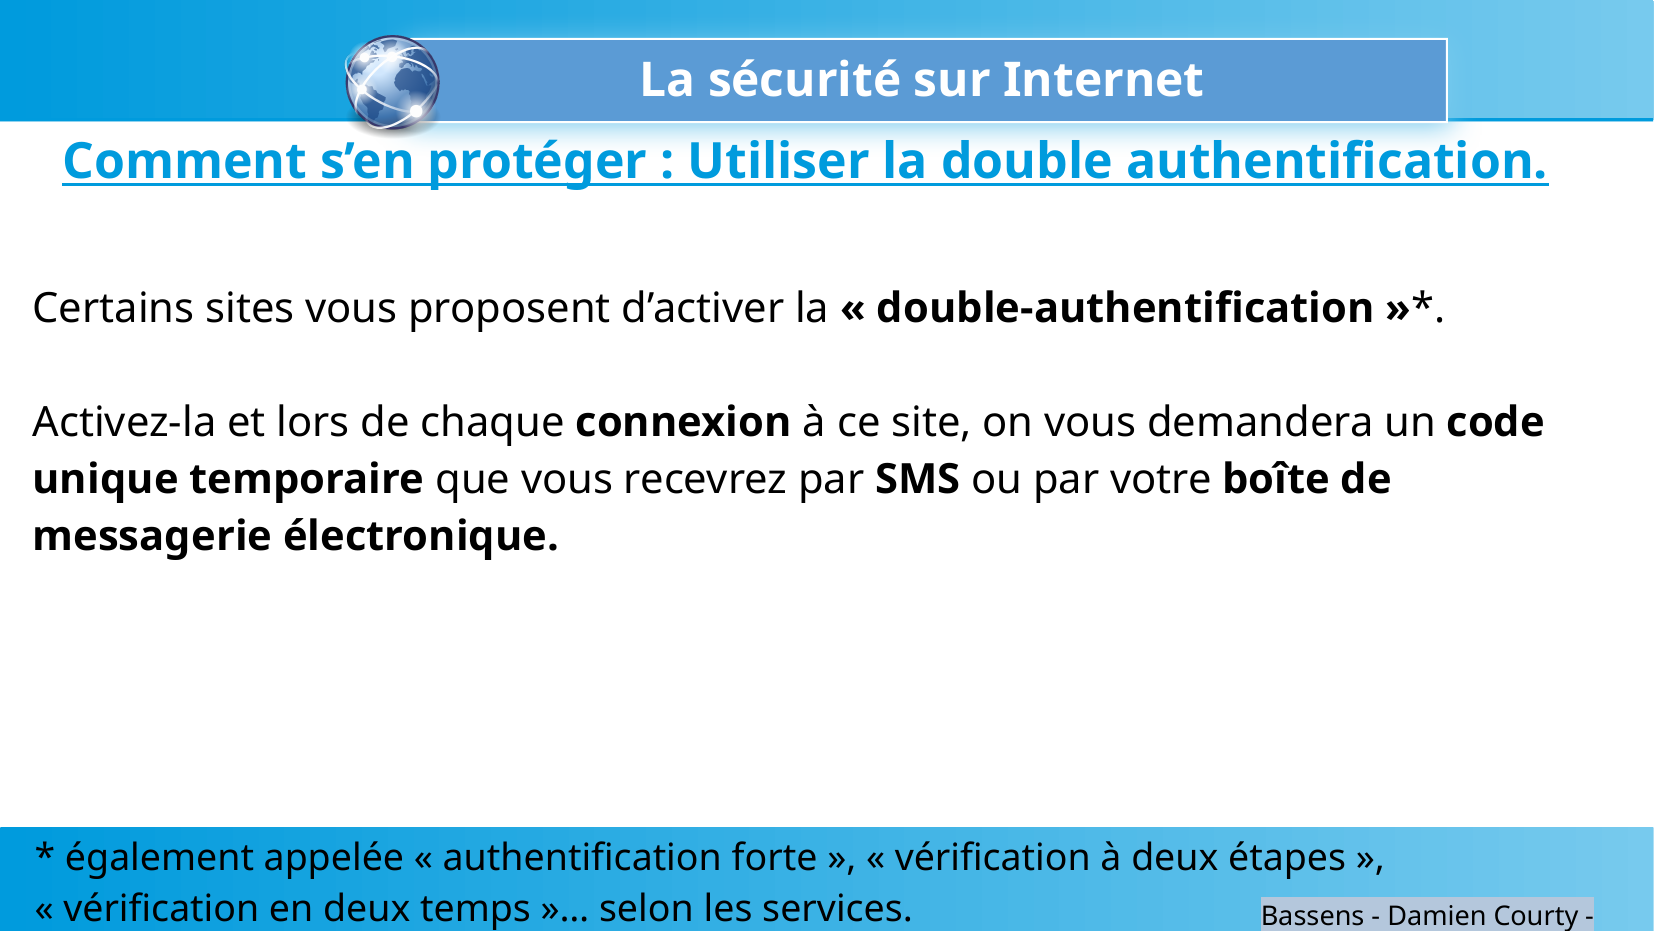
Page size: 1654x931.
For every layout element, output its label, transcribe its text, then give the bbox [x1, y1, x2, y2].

text_box La sécurité sur Internet [443, 38, 1447, 118]
text_box Certains sites vous proposent d’activer la « double-authentification »*. Activez-la et lors de chaque connexion à ce site, on vous demandera un code unique temporaire que vous recevrez par SMS ou par votre boîte de messagerie électronique. [17, 270, 1642, 579]
text_box * également appelée « authentification forte », « vérification à deux étapes », « vérification en deux temps »… selon les services. [19, 823, 1620, 927]
picture [341, 35, 443, 140]
text_box Comment s’en protéger : Utiliser la double authentification. [47, 118, 1577, 234]
text_box Bassens - Damien Courty - 2024 [1246, 889, 1654, 931]
